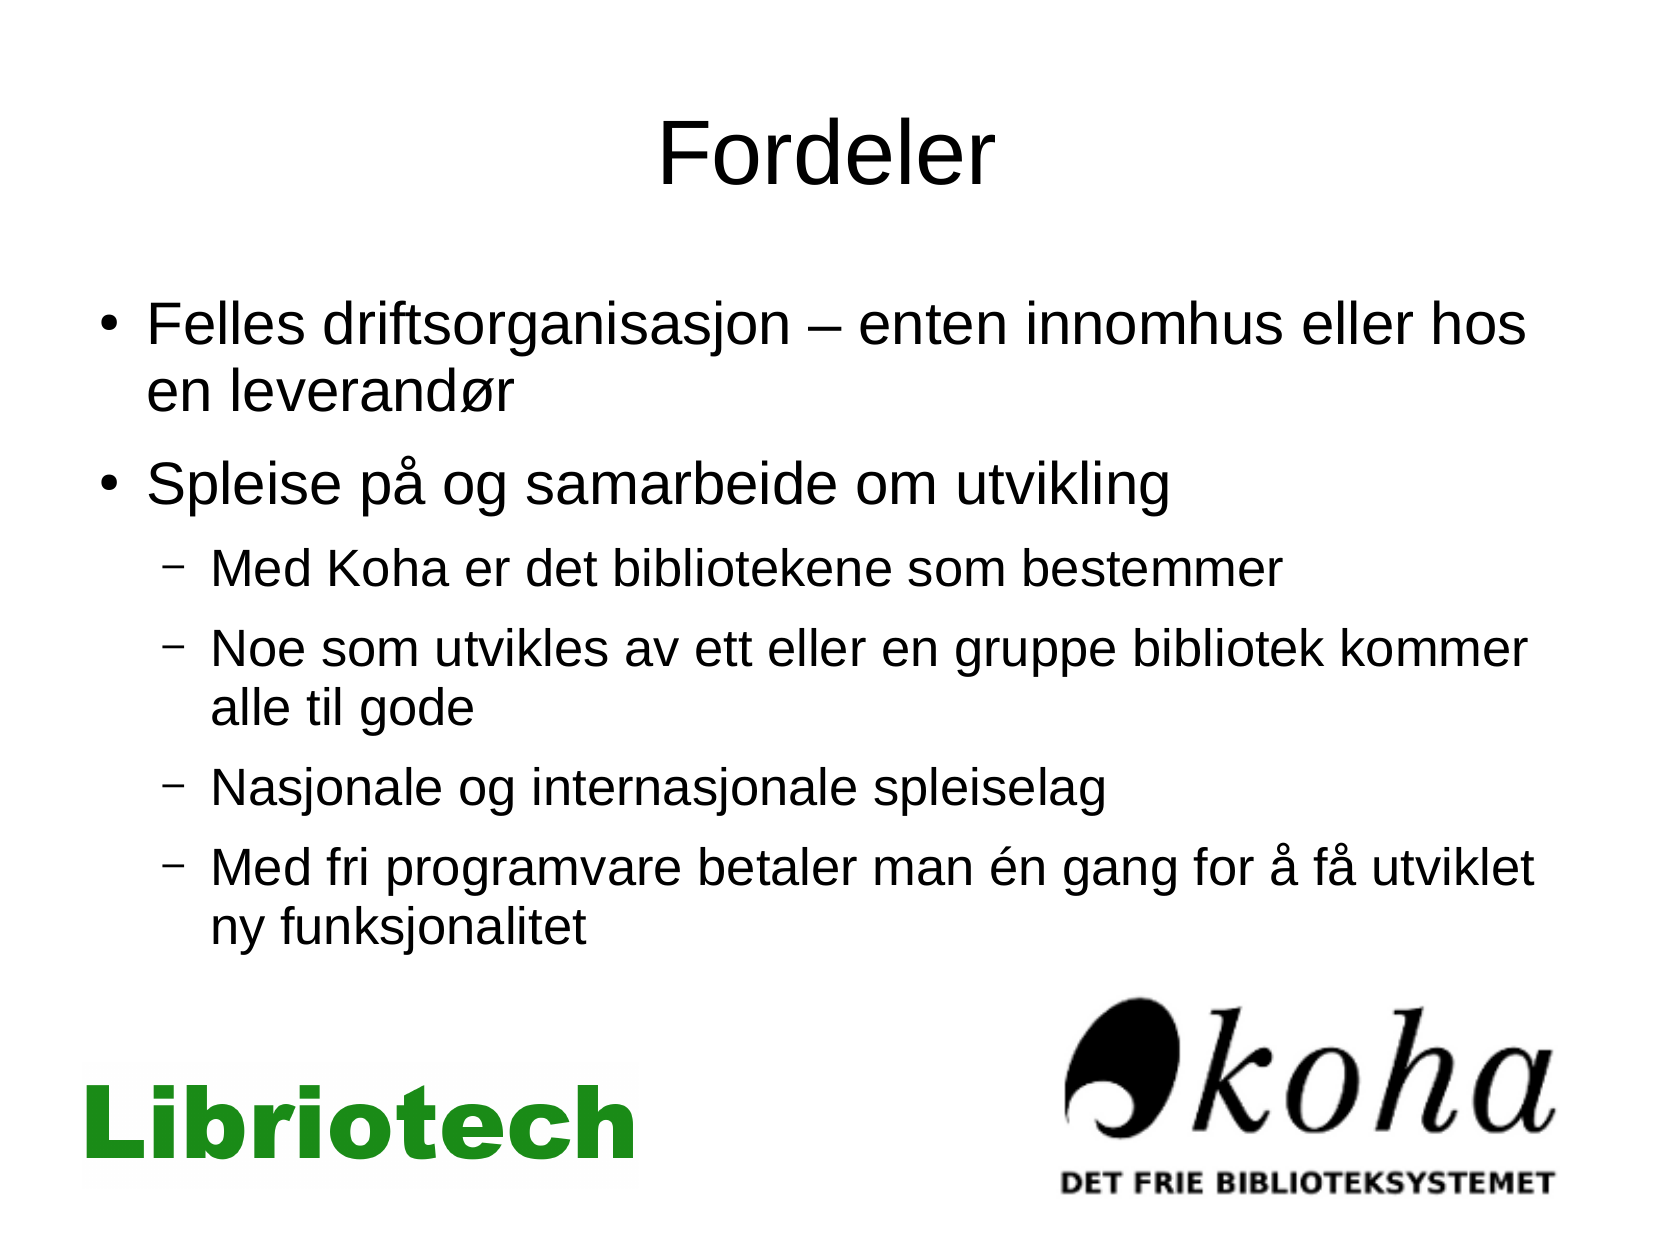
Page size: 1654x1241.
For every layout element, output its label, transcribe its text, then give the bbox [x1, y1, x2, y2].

title Fordeler [82, 49, 1571, 257]
picture [1051, 988, 1568, 1205]
picture [82, 1062, 639, 1189]
list Felles driftsorganisasjon – enten innomhus eller hos en leverandør Spleise på og samarbeide om utvikling Med Koha er det bibliotekene som bestemmer Noe som utvikles av ett eller en gruppe bibliotek kommer alle til gode Nasjonale og internasjonale spleiselag Med fri programvare betaler man én gang for å få utviklet ny funksjonalitet [82, 290, 1571, 957]
